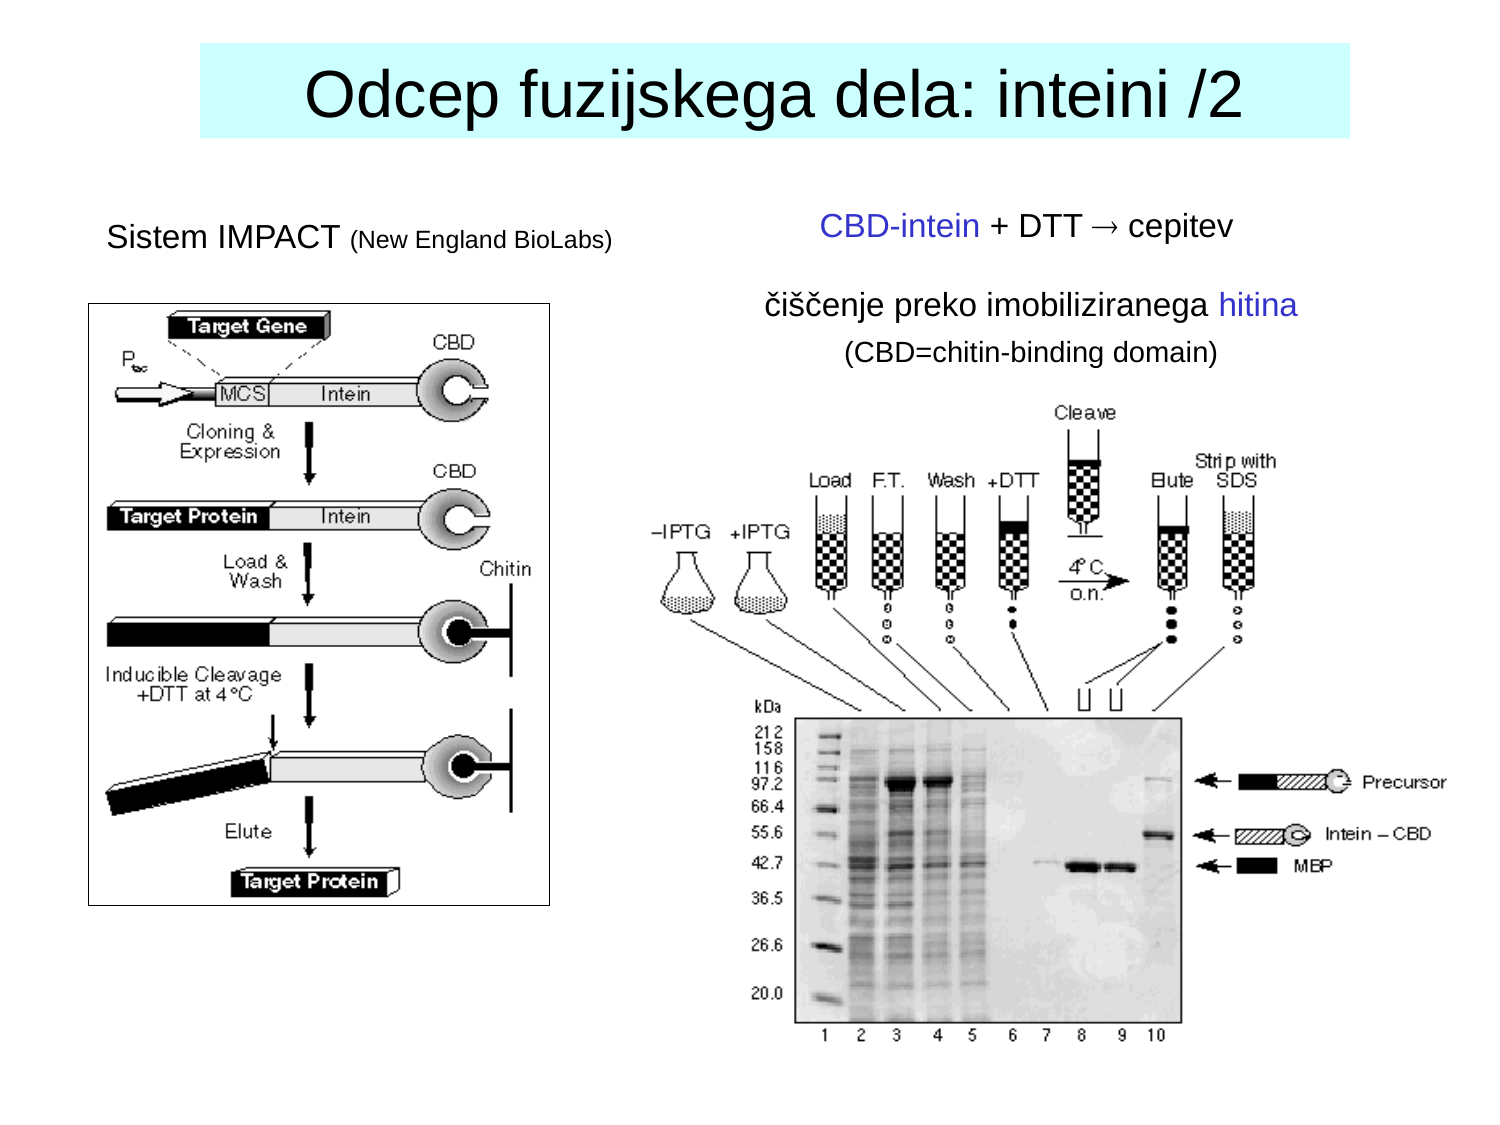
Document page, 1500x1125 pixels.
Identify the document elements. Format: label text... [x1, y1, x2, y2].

picture [88, 303, 550, 906]
text_box CBD-intein + DTT  cepitev čiščenje preko imobiliziranega hitina (CBD=chitin-binding domain) [726, 196, 1337, 409]
picture [637, 399, 1459, 1048]
text_box Sistem IMPACT (New England BioLabs) [41, 208, 679, 277]
text_box Odcep fuzijskega dela: inteini /2 [200, 43, 1350, 139]
